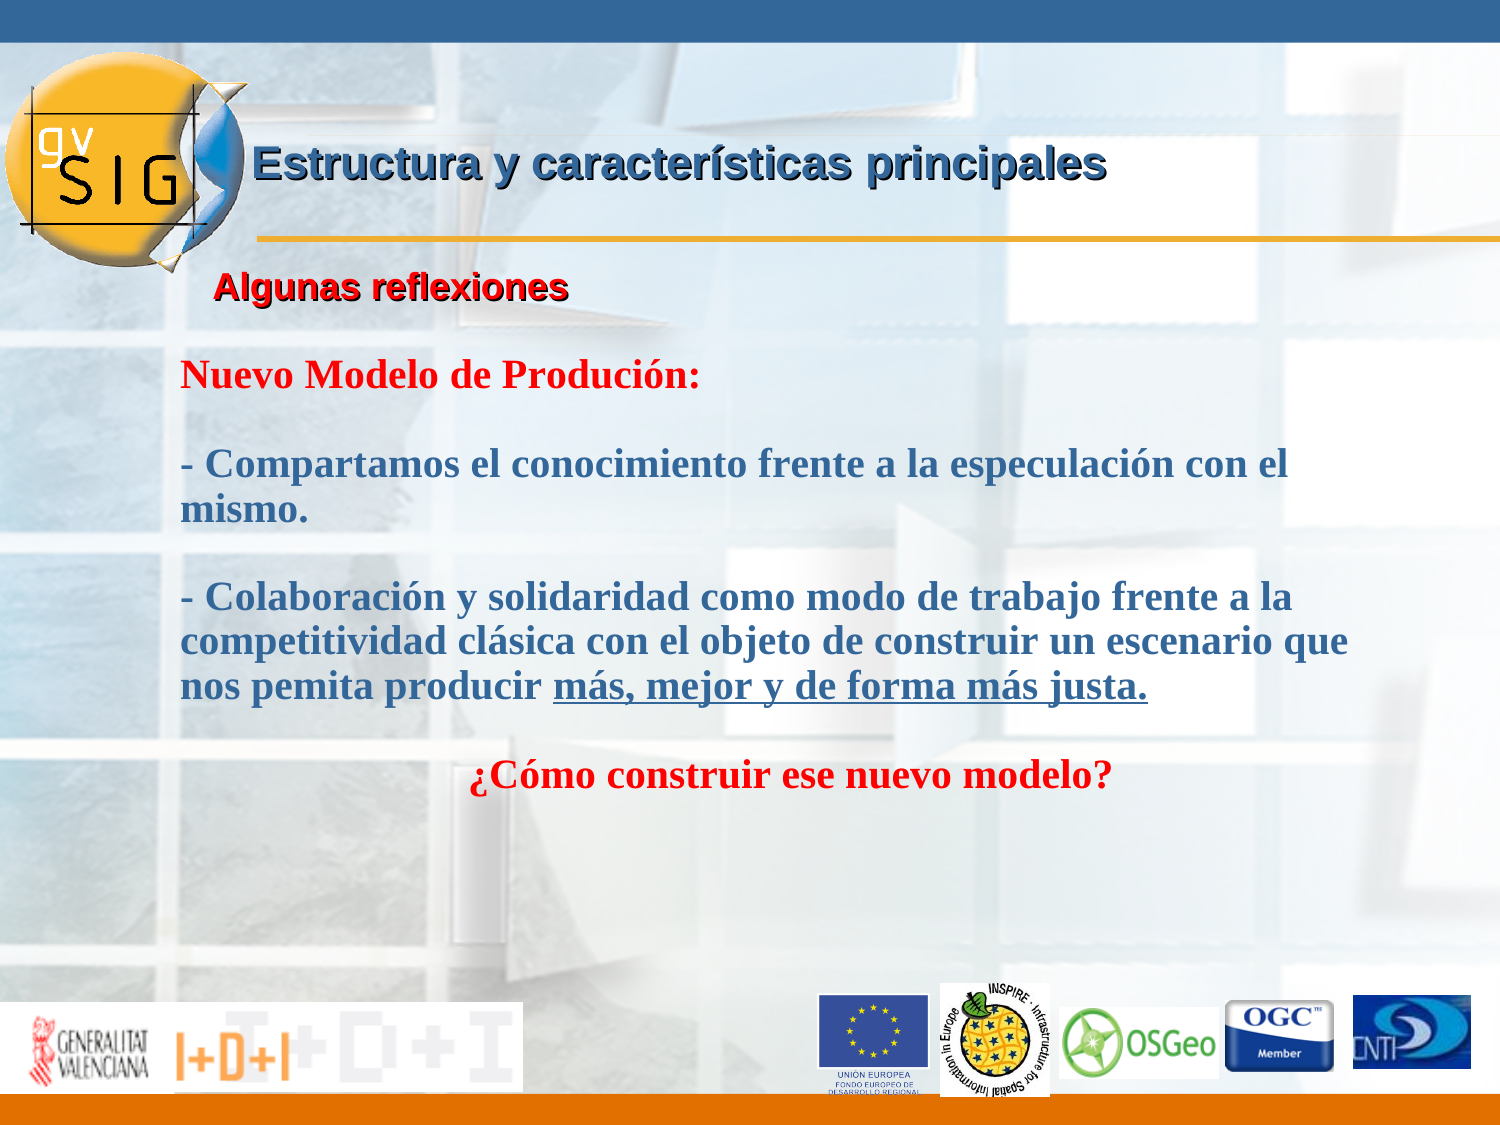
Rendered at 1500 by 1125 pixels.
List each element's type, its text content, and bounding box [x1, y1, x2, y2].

picture [817, 1041, 930, 1095]
picture [940, 1041, 1050, 1097]
text_box Algunas reflexiones [197, 260, 1500, 325]
picture [0, 1002, 523, 1094]
picture [1353, 995, 1471, 1069]
picture [0, 49, 250, 276]
picture [1059, 1041, 1219, 1079]
text_box Nuevo Modelo de Produción: - Compartamos el conocimiento frente a la especulación con el mismo. - Colaboración y solidaridad como modo de trabajo frente a la competitividad clásica con el objeto de construir un escenario que nos pemita producir más, mejor y de forma más justa. ¿Cómo construir ese nuevo modelo? [165, 346, 1417, 1041]
text_box Estructura y características principales [236, 131, 1500, 206]
picture [1225, 1041, 1334, 1072]
